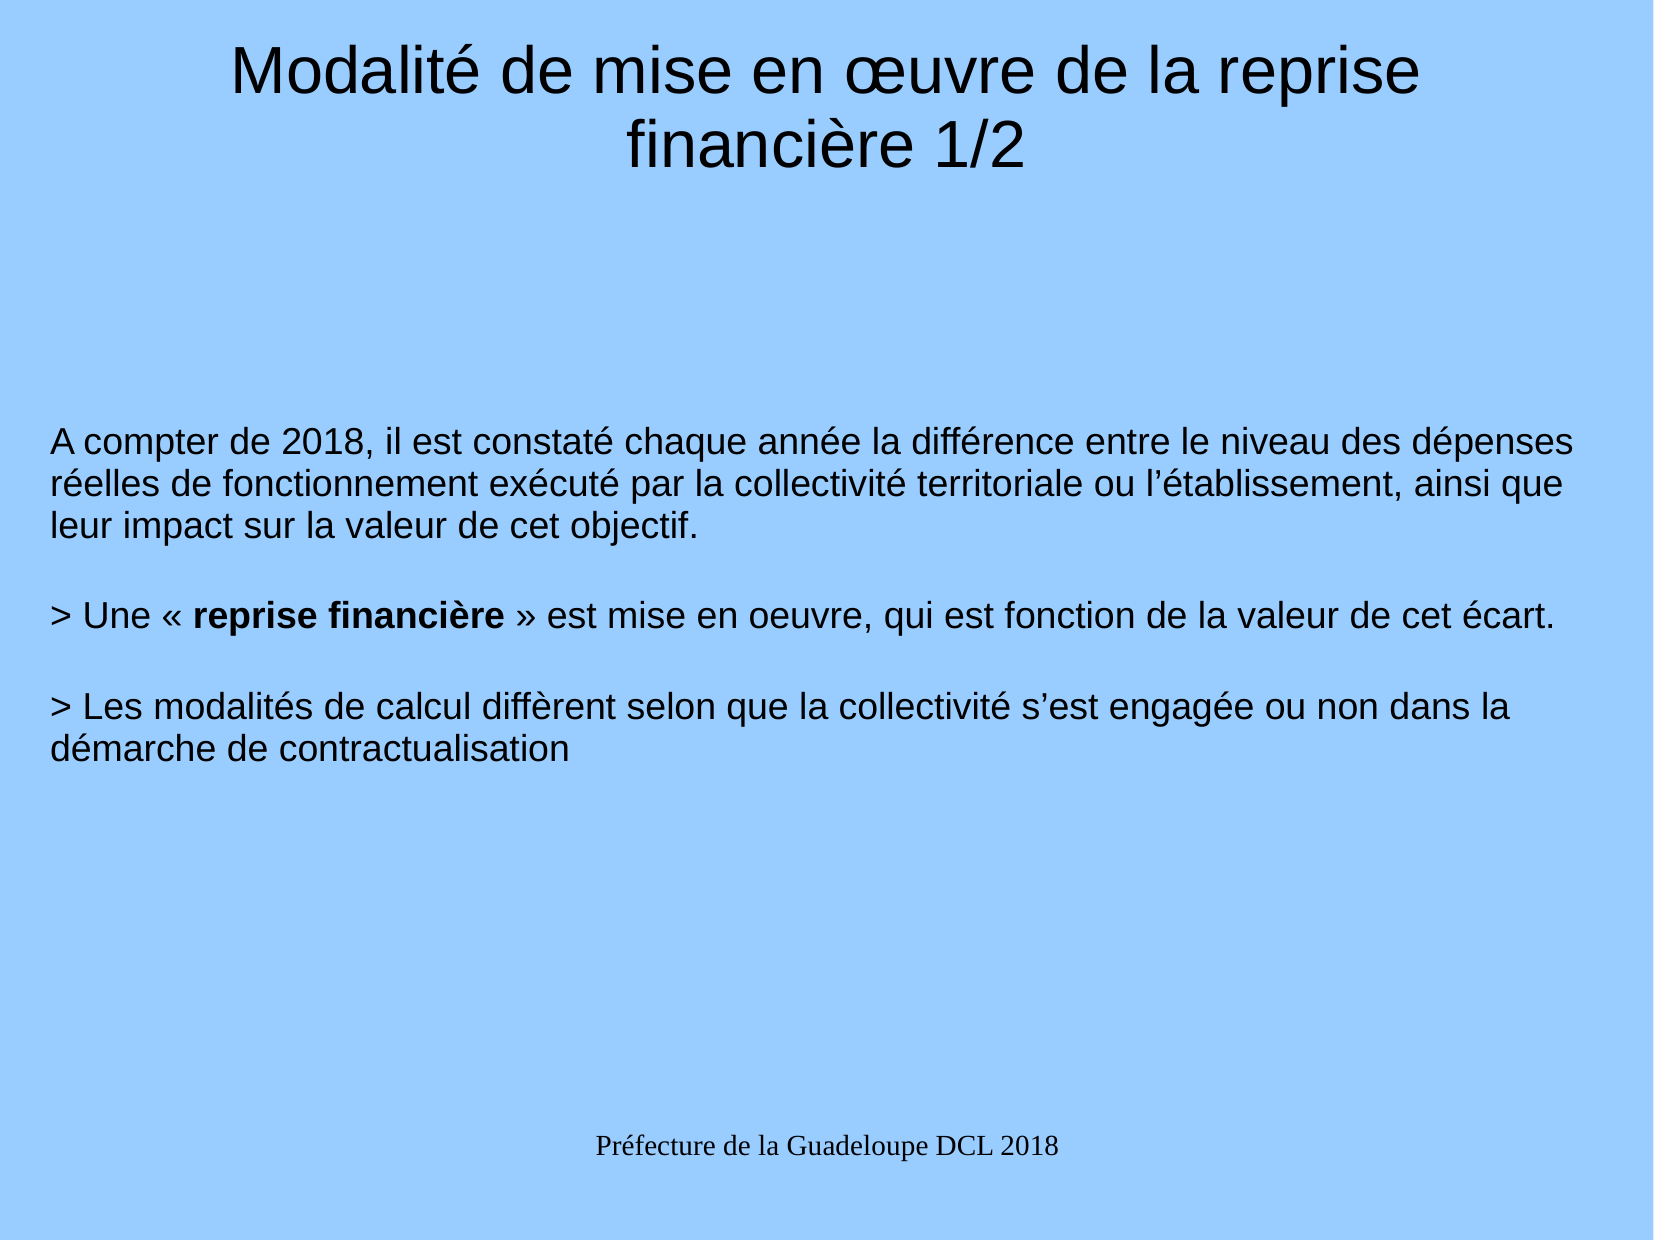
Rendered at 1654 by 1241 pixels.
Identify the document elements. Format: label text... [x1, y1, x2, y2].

text_box A compter de 2018, il est constaté chaque année la différence entre le niveau des dépenses réelles de fonctionnement exécuté par la collectivité territoriale ou l’établissement, ainsi que leur impact sur la valeur de cet objectif. > Une « reprise financière » est mise en oeuvre, qui est fonction de la valeur de cet écart. > Les modalités de calcul diffèrent selon que la collectivité s’est engagée ou non dans la démarche de contractualisation [35, 342, 1634, 780]
text_box [35, 0, 1640, 324]
